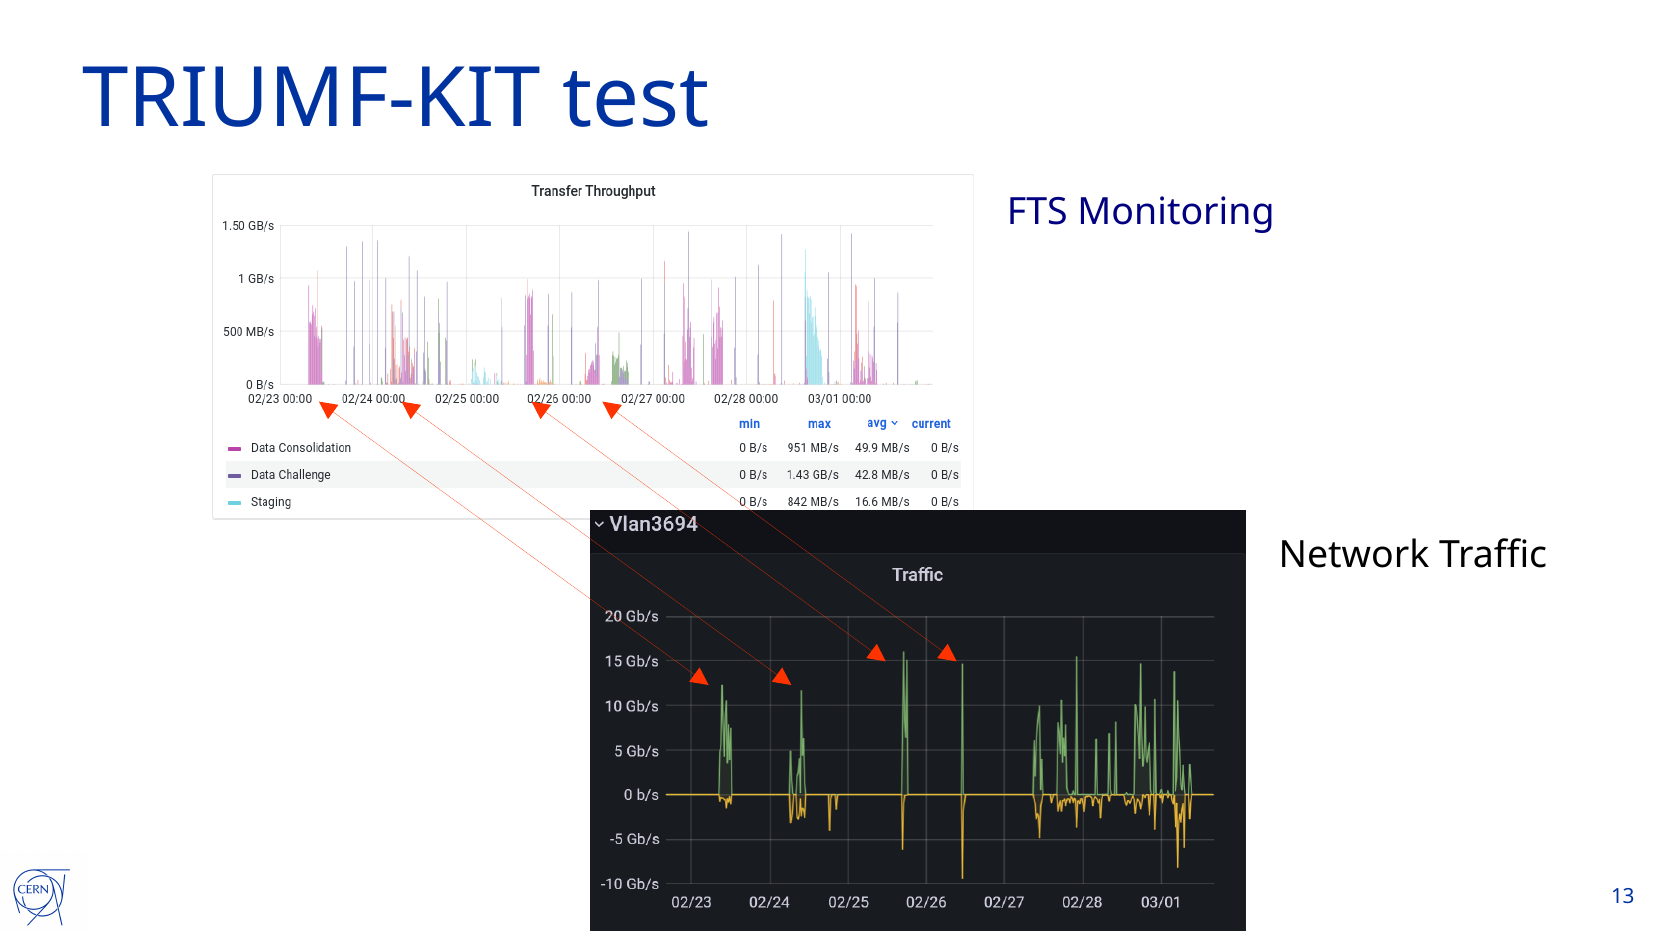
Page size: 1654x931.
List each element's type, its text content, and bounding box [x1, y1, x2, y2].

picture [212, 174, 1246, 931]
text_box FTS Monitoring [992, 177, 1406, 276]
picture [0, 850, 127, 931]
title TRIUMF-KIT test [82, 37, 1571, 193]
text_box Network Traffic [1263, 519, 1654, 582]
